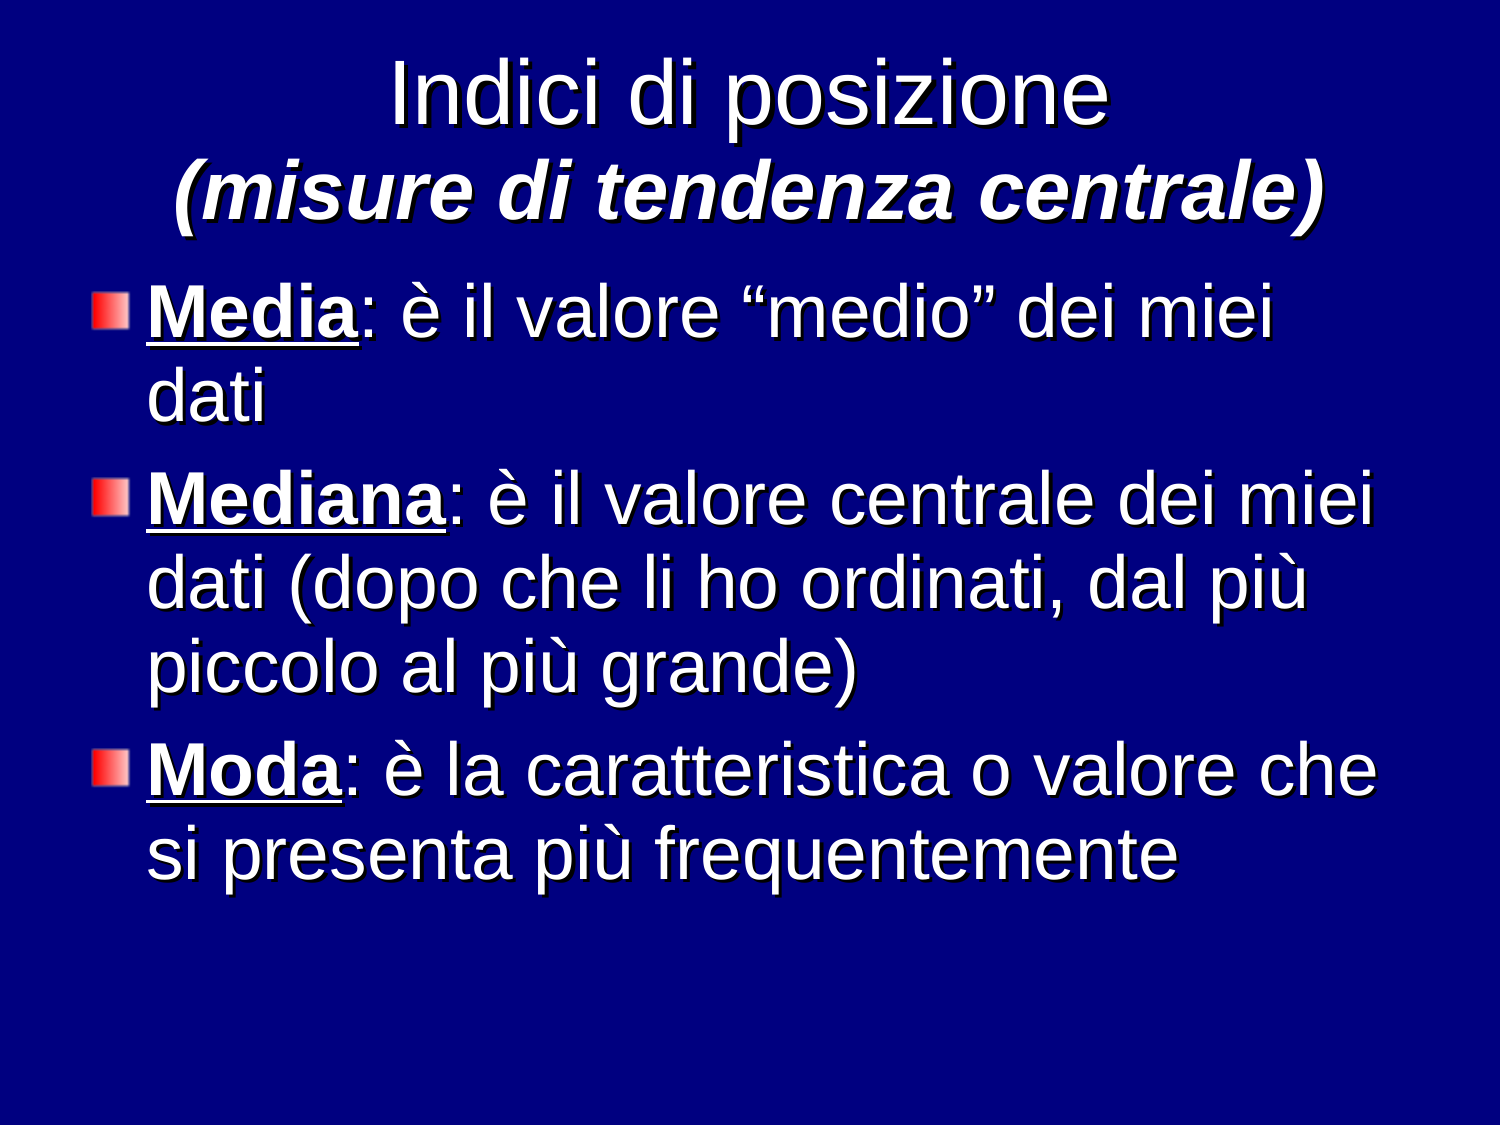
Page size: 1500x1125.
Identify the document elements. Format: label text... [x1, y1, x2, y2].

list Media: è il valore “medio” dei miei dati Mediana: è il valore centrale dei miei dati (dopo che li ho ordinati, dal più piccolo al più grande) Moda: è la caratteristica o valore che si presenta più frequentemente [75, 262, 1426, 1006]
title Indici di posizione (misure di tendenza centrale) [75, 34, 1426, 245]
